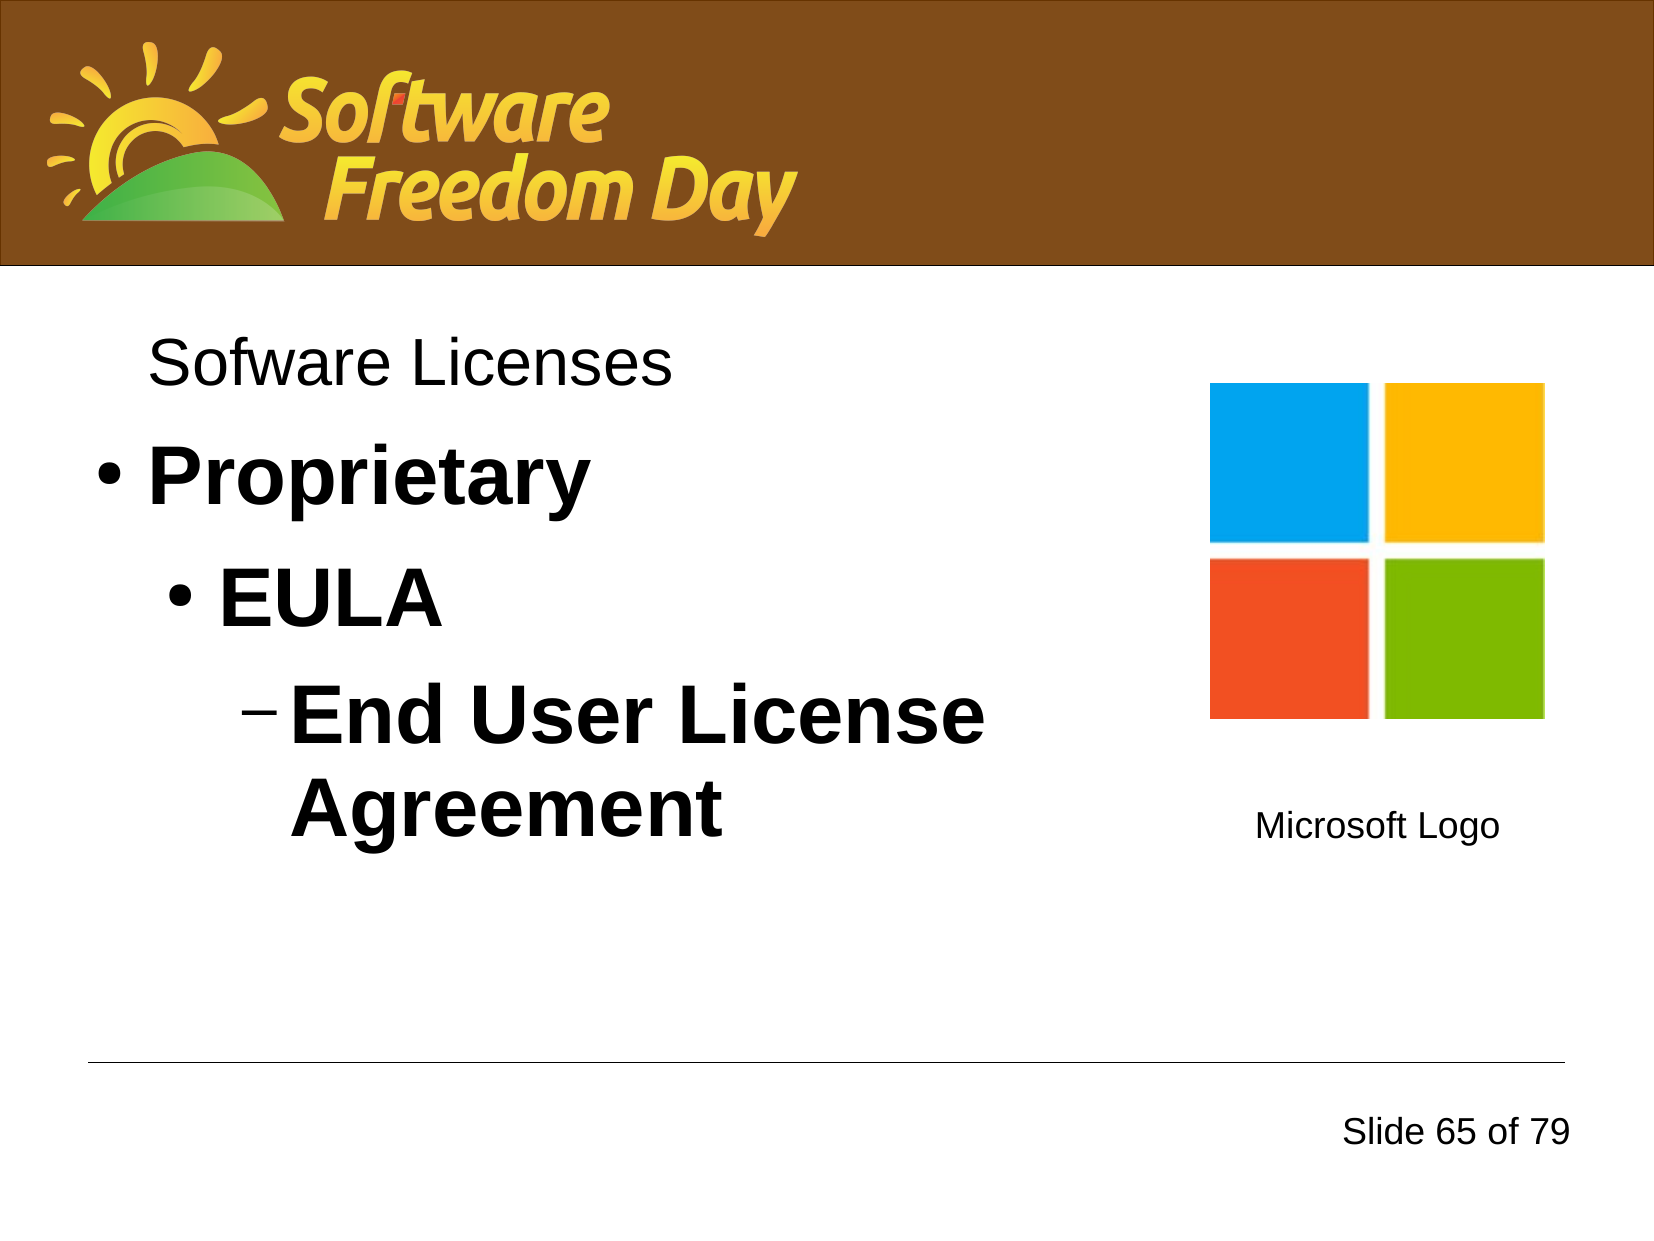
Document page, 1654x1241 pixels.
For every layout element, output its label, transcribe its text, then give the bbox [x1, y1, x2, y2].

picture [47, 42, 798, 237]
picture [1210, 383, 1545, 719]
list Sofware Licenses Proprietary EULA End User License Agreement [76, 324, 1063, 1045]
text_box Microsoft Logo [1240, 797, 1516, 886]
